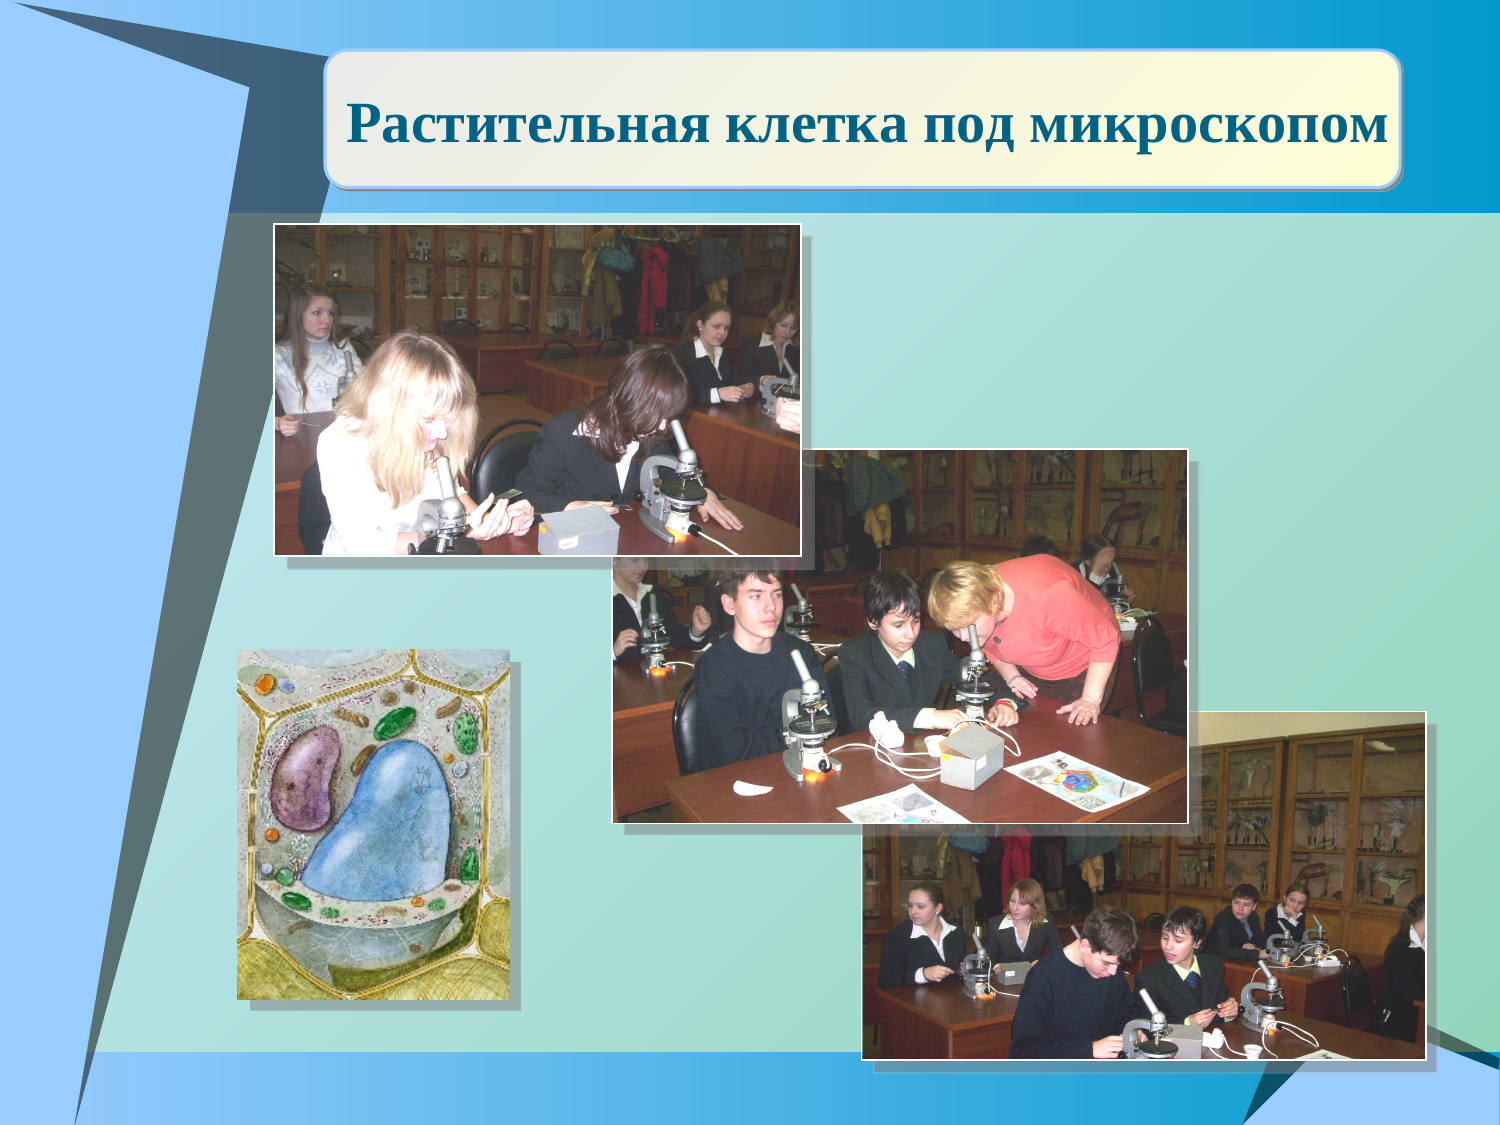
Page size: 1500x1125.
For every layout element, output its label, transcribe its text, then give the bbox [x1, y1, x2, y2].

picture [275, 224, 801, 556]
picture [1342, 57, 1403, 191]
picture [612, 450, 1188, 823]
text_box Растительная клетка под микроскопом [324, 50, 1401, 188]
picture [237, 649, 510, 1000]
picture [862, 712, 1426, 1060]
